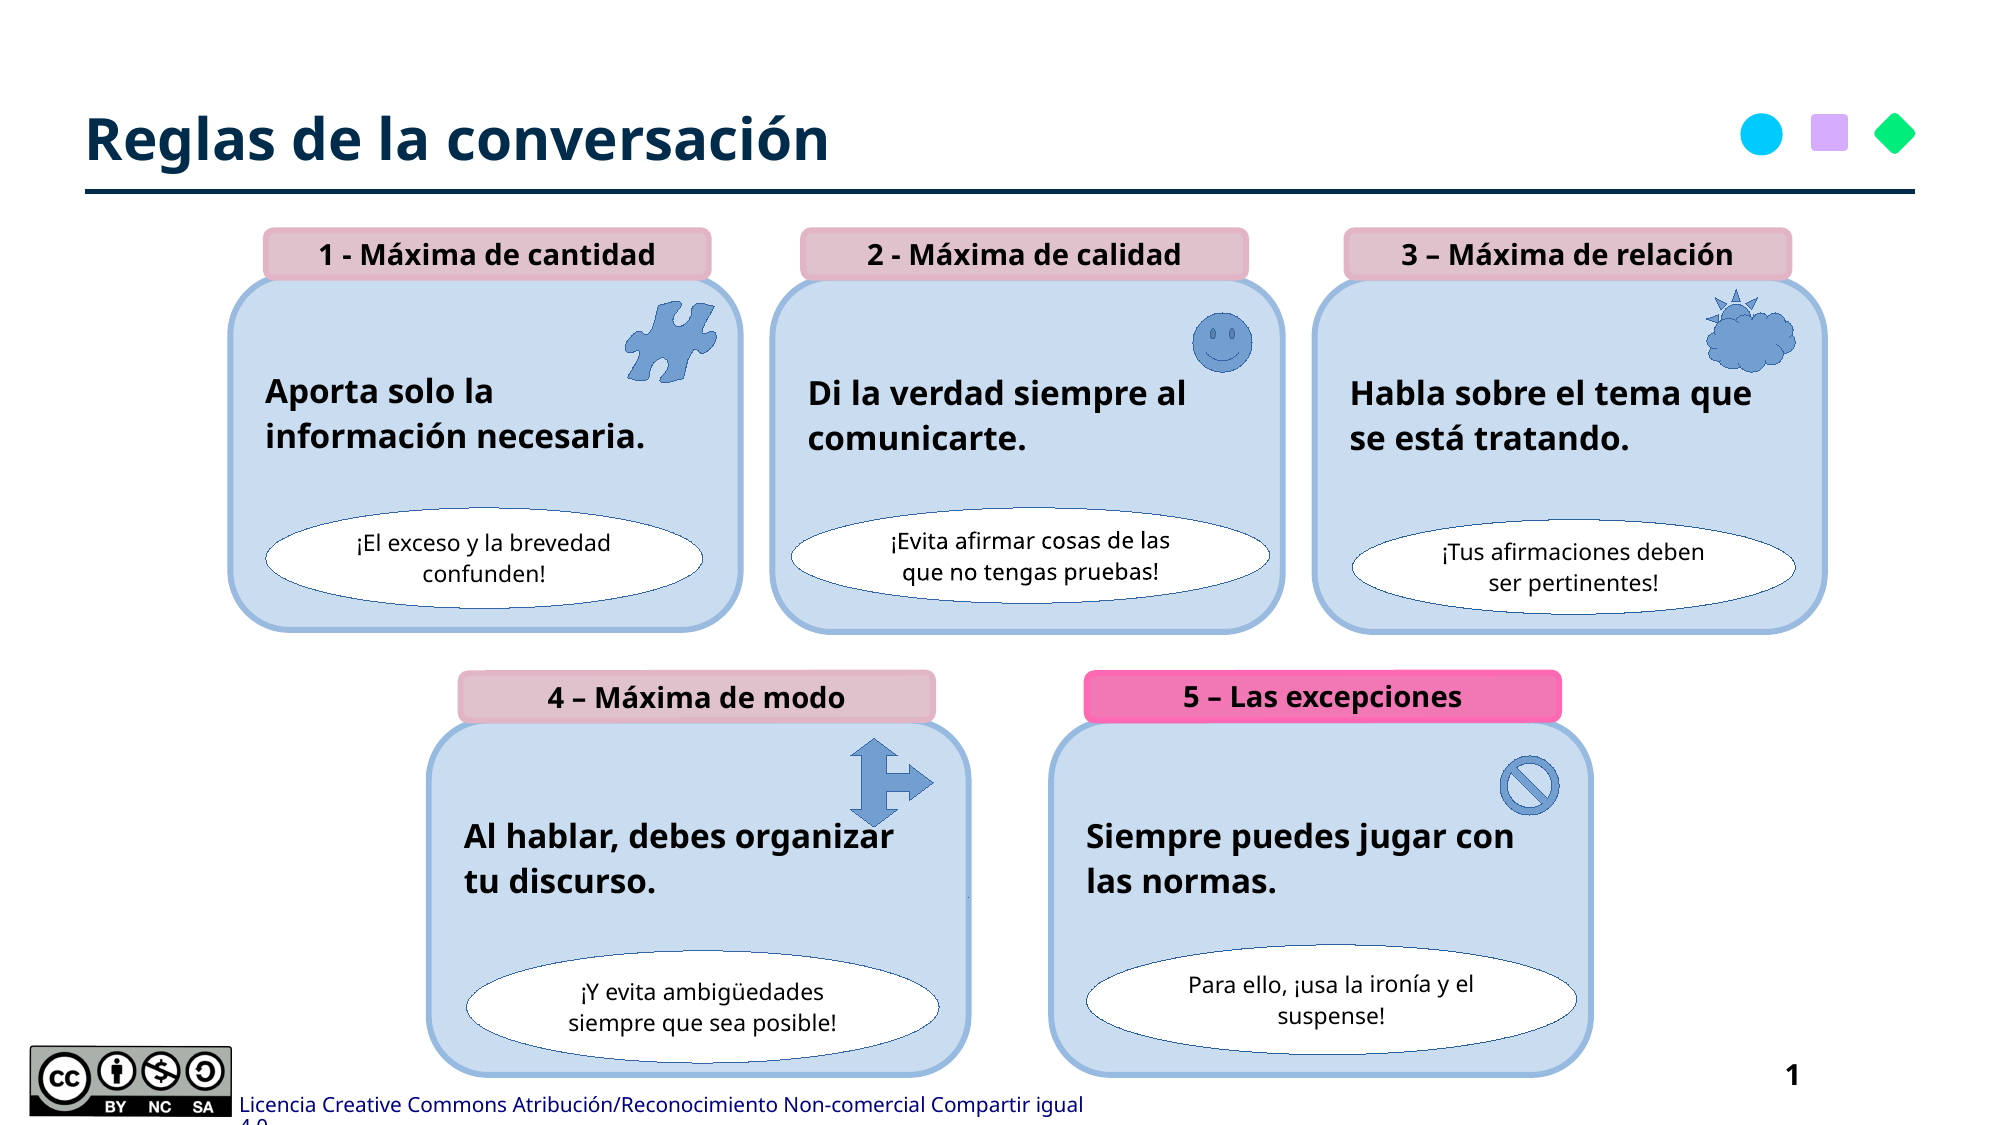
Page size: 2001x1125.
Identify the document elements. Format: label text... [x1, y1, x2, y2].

text_box [1731, 289, 1741, 302]
text_box Siempre puedes jugar con las normas. [1051, 720, 1592, 1075]
text_box [625, 301, 717, 383]
text_box 5 – Las excepciones [1086, 672, 1560, 721]
text_box Licencia Creative Commons Atribución/Reconocimiento Non-comercial Compartir igual 4.0 [224, 1074, 1111, 1125]
text_box ¡El exceso y la brevedad confunden! [265, 507, 703, 609]
text_box Di la verdad siempre al comunicarte. [772, 278, 1283, 632]
text_box Al hablar, debes organizar tu discurso. [428, 720, 969, 1074]
text_box [1706, 304, 1796, 373]
text_box 4 – Máxima de modo [460, 672, 934, 721]
text_box Aporta solo la información necesaria. [230, 278, 741, 630]
title Reglas de la conversación [84, 29, 1601, 178]
text_box ¡Y evita ambigüedades siempre que sea posible! [466, 950, 940, 1064]
picture [29, 1045, 232, 1117]
text_box ¡Tus afirmaciones deben ser pertinentes! [1352, 519, 1796, 615]
text_box ¡Evita afirmar cosas de las que no tengas pruebas! [791, 507, 1270, 604]
text_box [1745, 297, 1758, 310]
text_box [1192, 312, 1253, 373]
text_box 3 – Máxima de relación [1346, 230, 1790, 278]
text_box [1500, 755, 1560, 816]
text_box Para ello, ¡usa la ironía y el suspense! [1086, 944, 1577, 1055]
text_box 2 - Máxima de calidad [803, 230, 1247, 278]
text_box [1715, 297, 1727, 310]
text_box [850, 738, 934, 827]
text_box 1 - Máxima de cantidad [265, 230, 709, 278]
text_box Habla sobre el tema que se está tratando. [1314, 278, 1825, 632]
